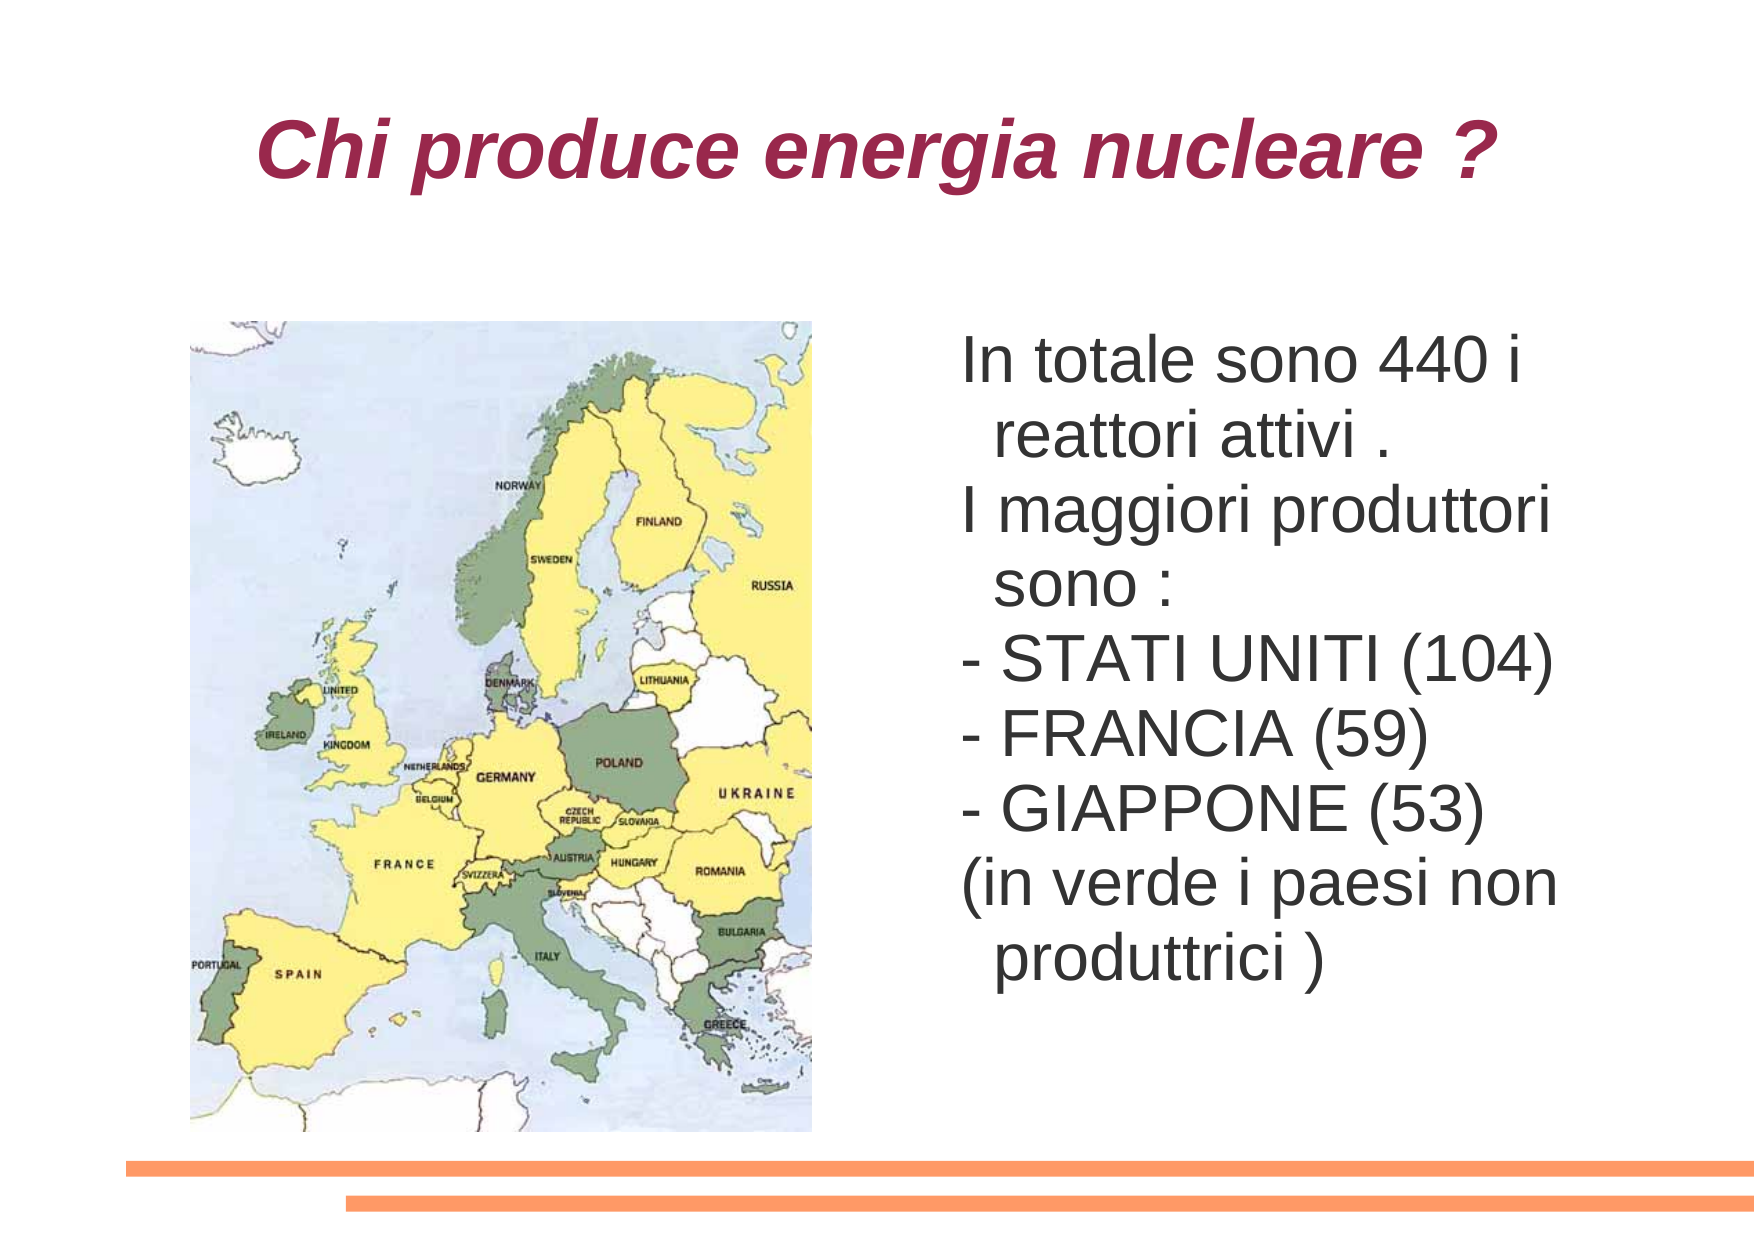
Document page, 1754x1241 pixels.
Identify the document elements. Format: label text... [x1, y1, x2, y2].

list In totale sono 440 i reattori attivi . I maggiori produttori sono : - STATI UNITI (104) - FRANCIA (59) - GIAPPONE (53) (in verde i paesi non produttrici ) [910, 322, 1656, 1132]
title Chi produce energia nucleare ? [128, 46, 1627, 254]
picture [190, 321, 812, 1132]
